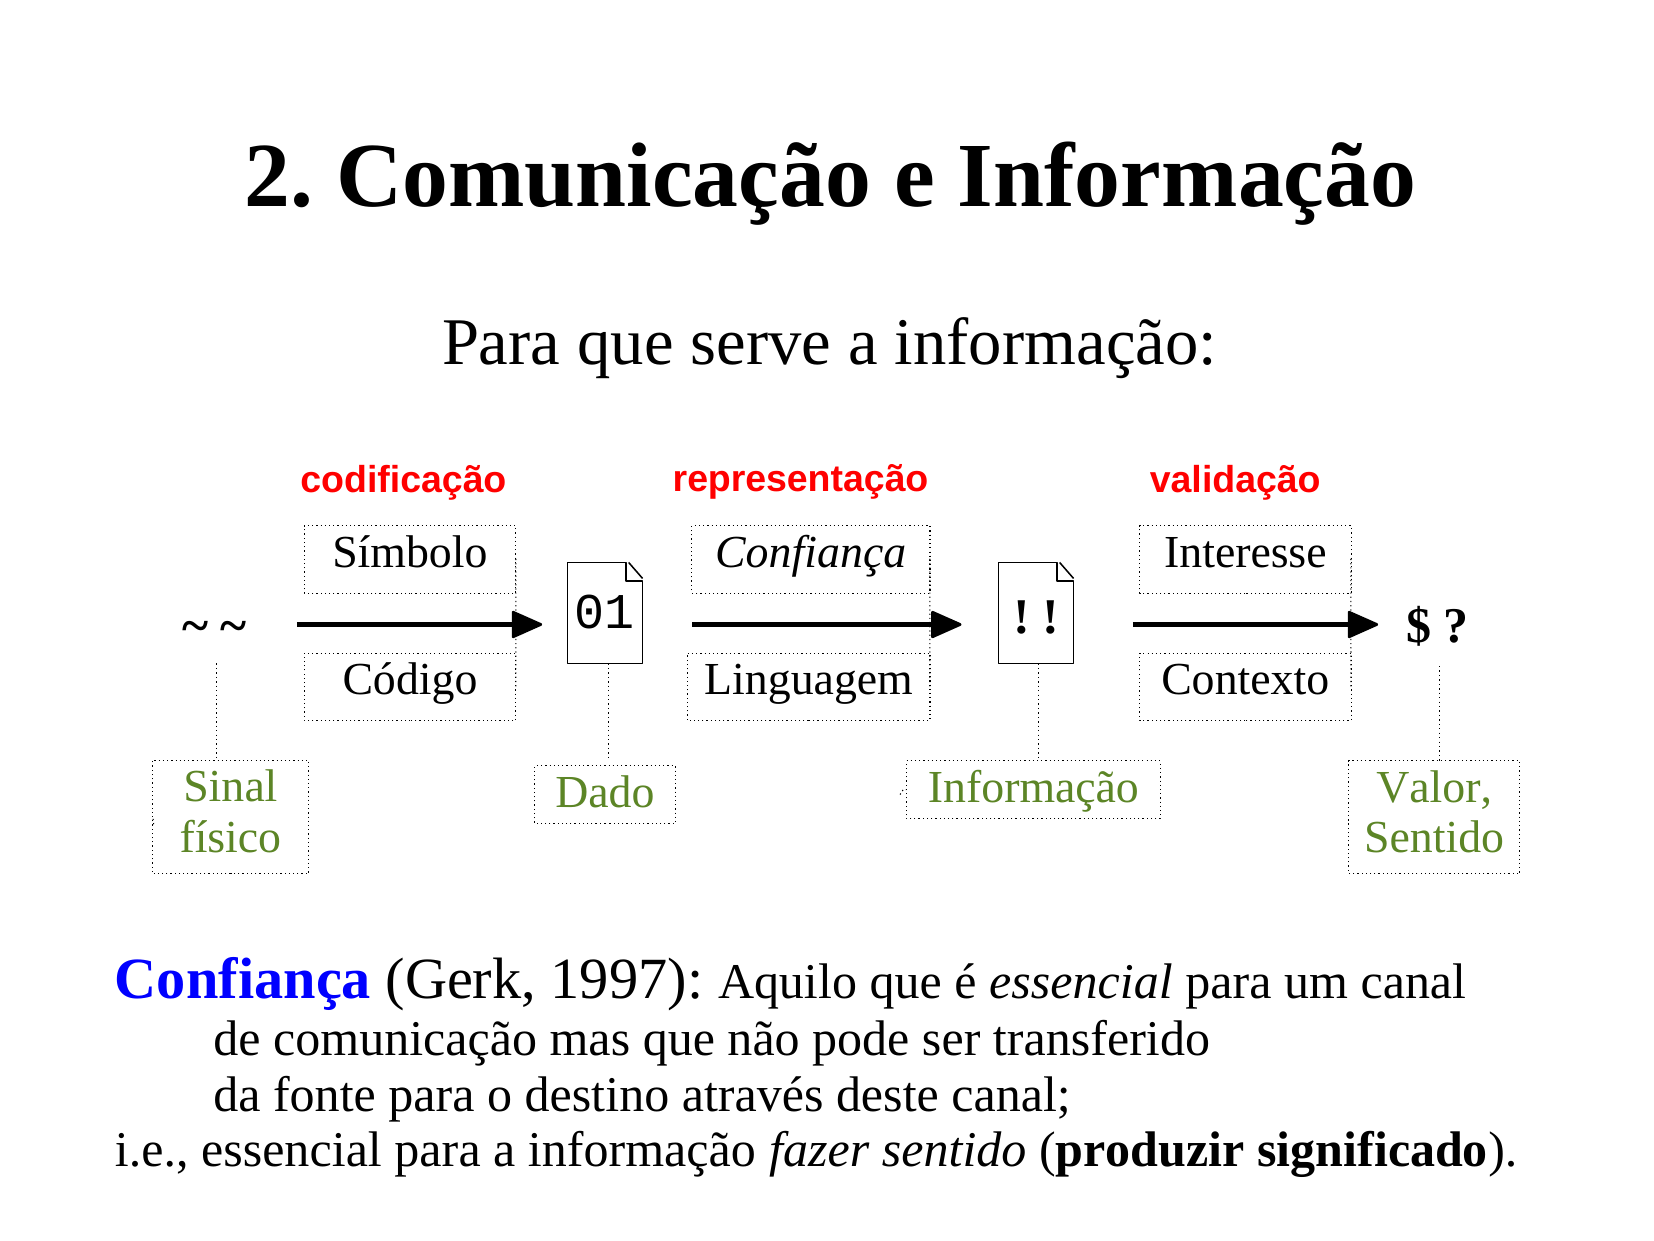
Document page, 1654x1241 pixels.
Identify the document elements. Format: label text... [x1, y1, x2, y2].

text_box validação [1150, 458, 1379, 502]
text_box Código [304, 653, 516, 721]
text_box Linguagem [687, 653, 931, 721]
text_box $ ? [1406, 598, 1517, 677]
text_box Informação [906, 760, 1161, 819]
text_box Sinal físico [152, 760, 309, 874]
text_box ! ! [1013, 588, 1077, 667]
text_box codificação [300, 458, 529, 501]
text_box Para que serve a informação: [299, 304, 1361, 380]
text_box 01 [574, 586, 635, 667]
text_box Contexto [1139, 653, 1352, 721]
text_box Confiança (Gerk, 1997): Aquilo que é essencial para um canal de comunicação mas que não pode ser transferido da fonte para o destino através deste canal; i.e., essencial para a informação fazer sentido (produzir significado). [112, 946, 1571, 1178]
text_box representação [672, 457, 945, 509]
text_box ~ ~ [182, 598, 294, 678]
text_box [998, 562, 1074, 664]
text_box Valor, Sentido [1348, 760, 1520, 874]
text_box Interesse [1139, 525, 1352, 594]
title 2. Comunicação e Informação [152, 72, 1511, 280]
text_box Símbolo [304, 525, 516, 594]
text_box Confiança [691, 525, 931, 594]
text_box Dado [534, 765, 676, 824]
text_box [567, 562, 643, 664]
